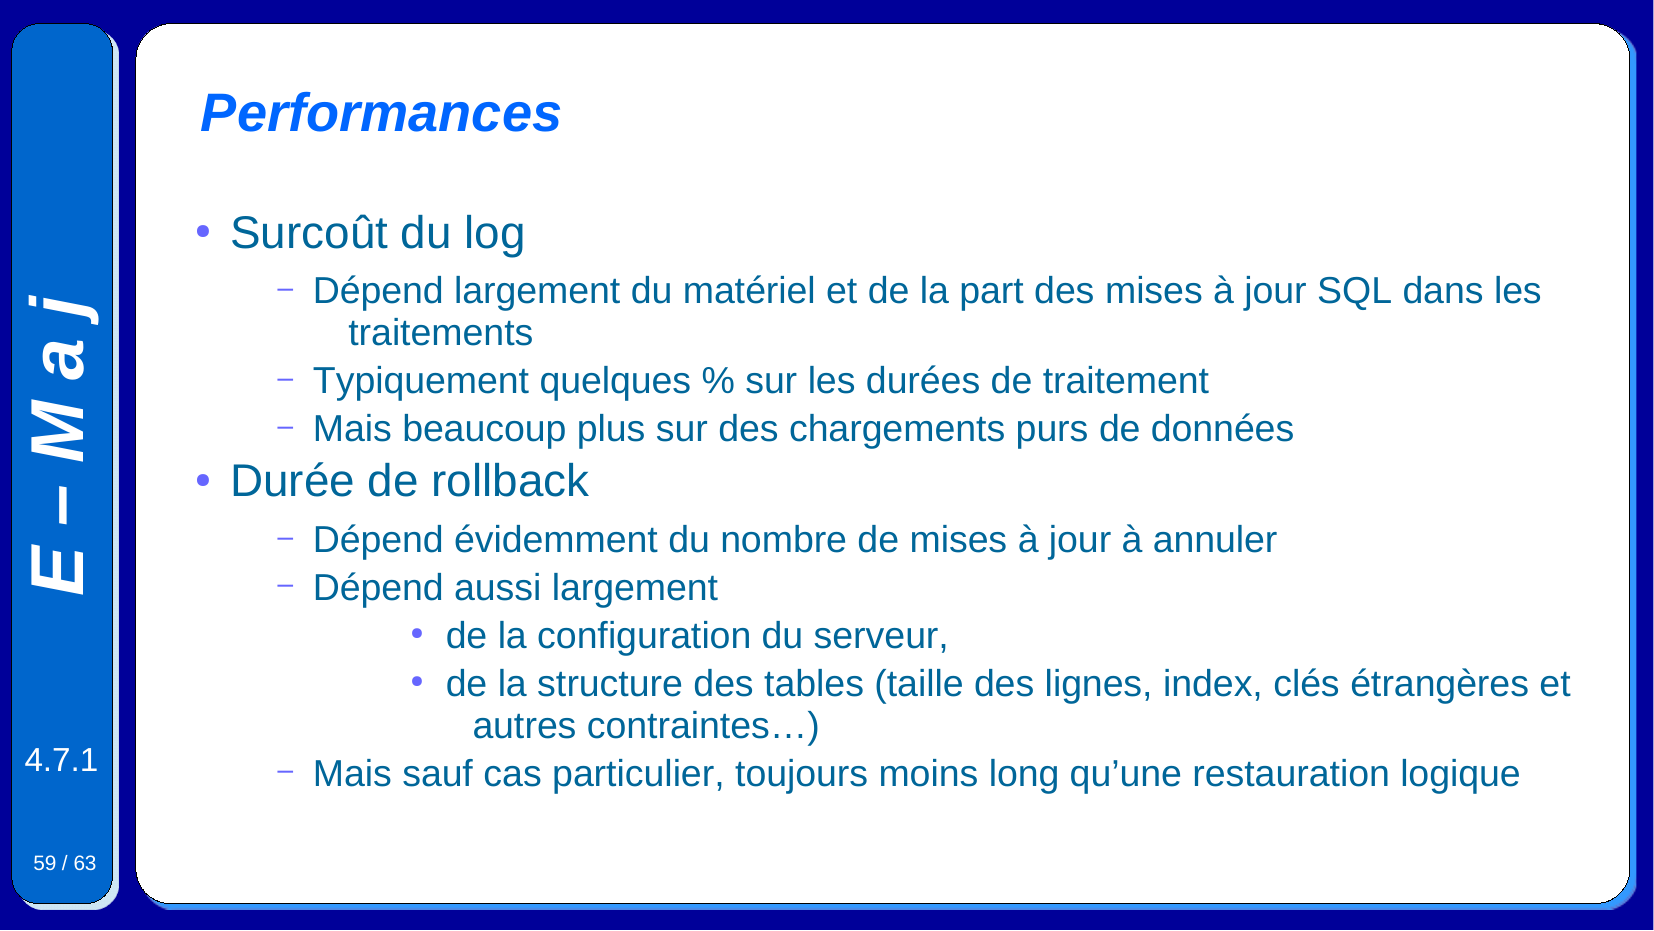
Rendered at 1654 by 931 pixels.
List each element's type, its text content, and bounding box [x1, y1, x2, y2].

list Surcoût du log Dépend largement du matériel et de la part des mises à jour SQL dans les traitements Typiquement quelques % sur les durées de traitement Mais beaucoup plus sur des chargements purs de données Durée de rollback Dépend évidemment du nombre de mises à jour à annuler Dépend aussi largement de la configuration du serveur, de la structure des tables (taille des lignes, index, clés étrangères et autres contraintes…) Mais sauf cas particulier, toujours moins long qu’une restauration logique [177, 206, 1587, 827]
title Performances [200, 34, 1575, 191]
